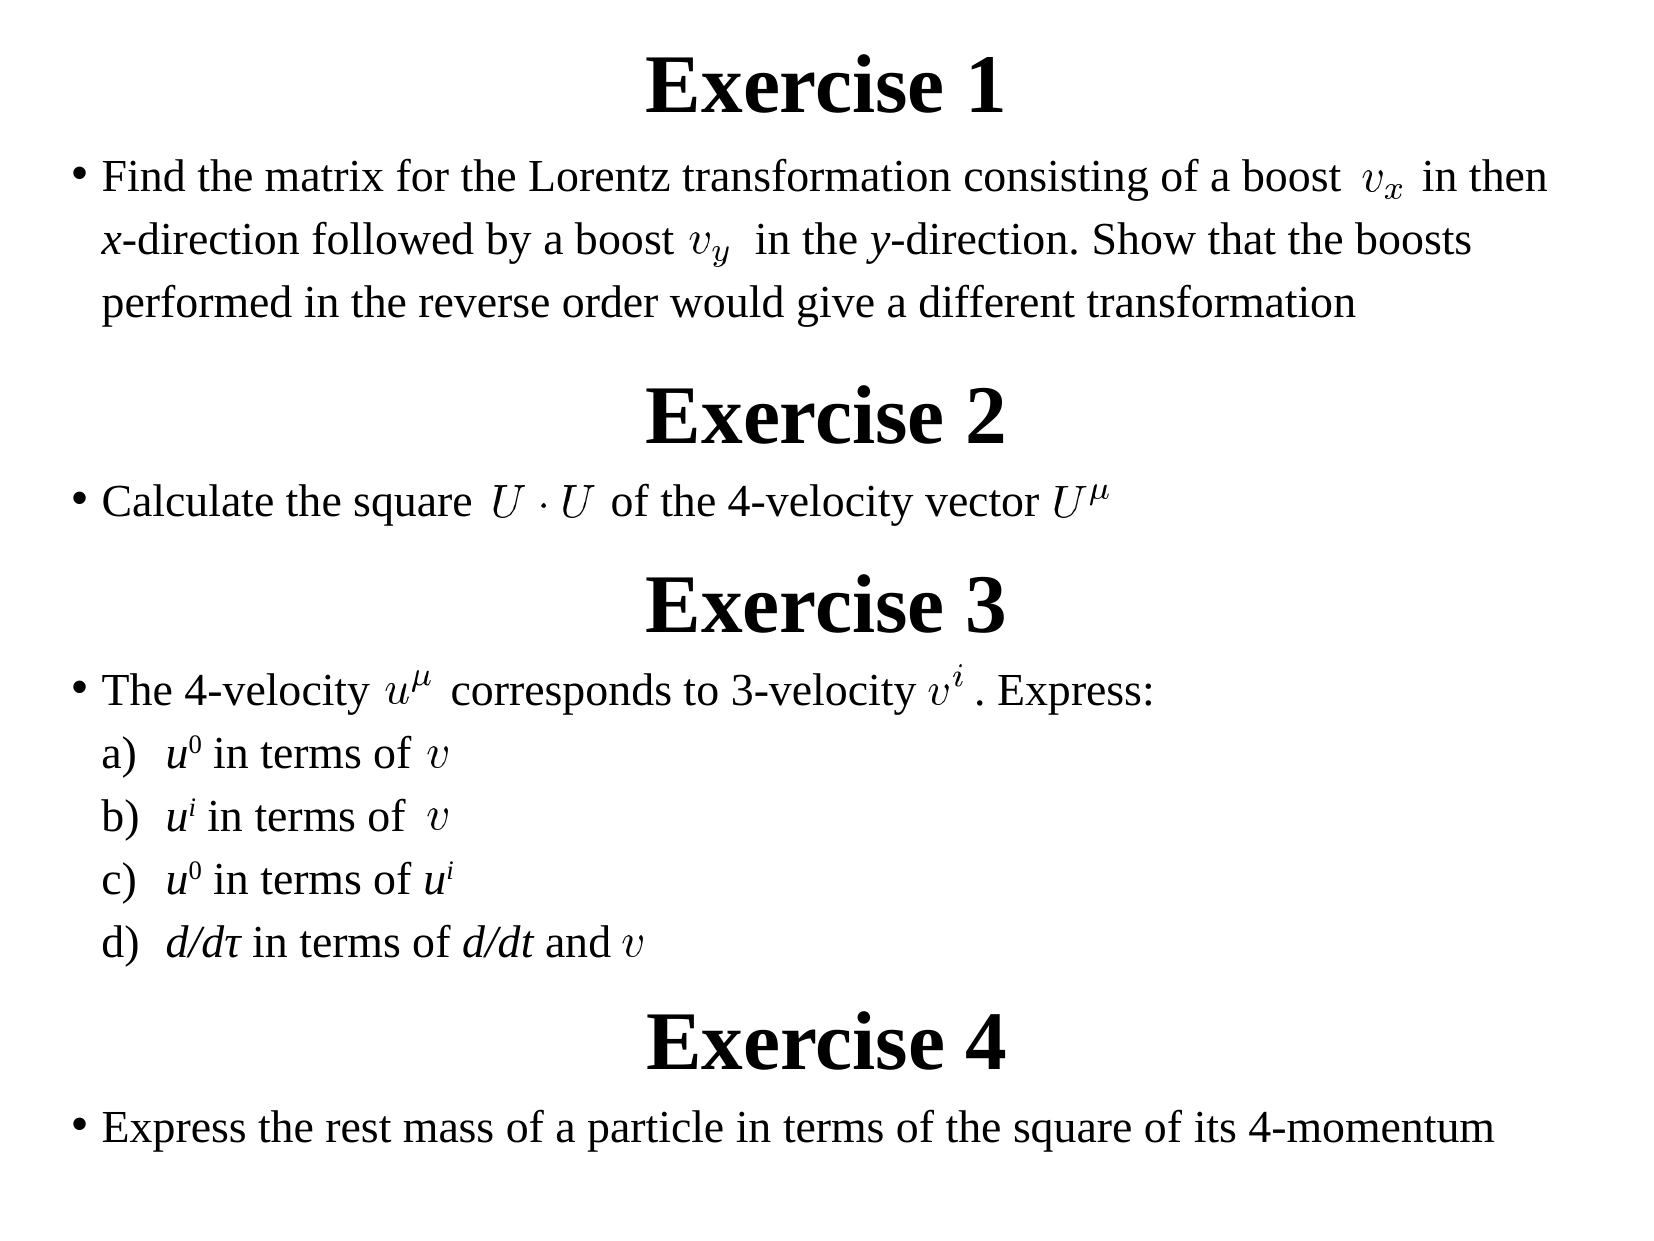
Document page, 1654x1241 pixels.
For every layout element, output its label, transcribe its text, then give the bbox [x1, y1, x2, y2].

title Exercise 1 [82, 25, 1571, 129]
picture [928, 664, 963, 705]
list Express the rest mass of a particle in terms of the square of its 4-momentum [56, 1080, 1605, 1176]
picture [385, 670, 431, 704]
picture [1054, 484, 1109, 519]
picture [622, 935, 643, 957]
list Calculate the square of the 4-velocity vector [56, 454, 1605, 550]
title Exercise 3 [82, 545, 1571, 653]
picture [689, 232, 729, 267]
picture [493, 485, 595, 518]
list Find the matrix for the Lorentz transformation consisting of a boost in then x-direction followed by a boost in the y-direction. Show that the boosts performed in the reverse order would give a different transformation [56, 129, 1605, 335]
title Exercise 2 [82, 356, 1571, 464]
title Exercise 4 [82, 982, 1571, 1080]
picture [1362, 170, 1402, 199]
picture [427, 746, 448, 768]
list The 4-velocity corresponds to 3-velocity . Express: u0 in terms of ui in terms of u0 in terms of ui d/dτ in terms of d/dt and [56, 643, 1591, 975]
picture [427, 808, 448, 830]
